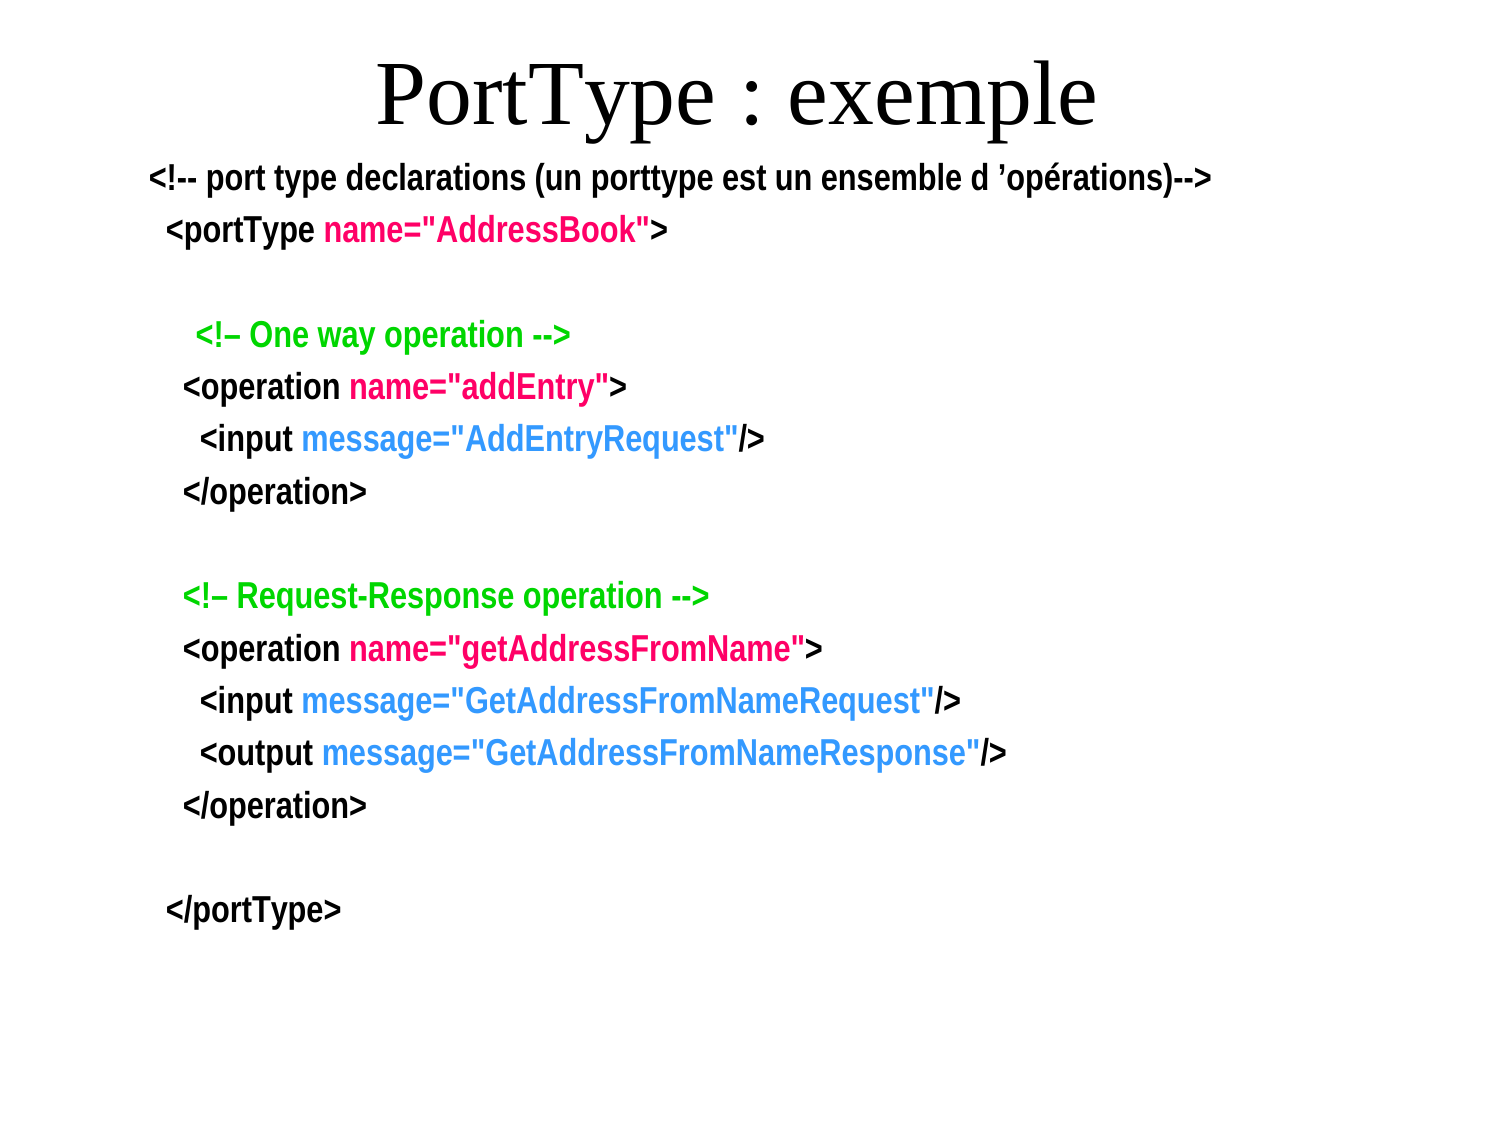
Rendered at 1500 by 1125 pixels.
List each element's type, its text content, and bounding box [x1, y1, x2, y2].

title PortType : exemple [99, 0, 1375, 147]
list <!-- port type declarations (un porttype est un ensemble d ’opérations)--> <portType name="AddressBook"> <!– One way operation --> <operation name="addEntry"> <input message="AddEntryRequest"/> </operation> <!– Request-Response operation --> <operation name="getAddressFromName"> <input message="GetAddressFromNameRequest"/> <output message="GetAddressFromNameResponse"/> </operation> </portType> [59, 147, 1418, 1043]
